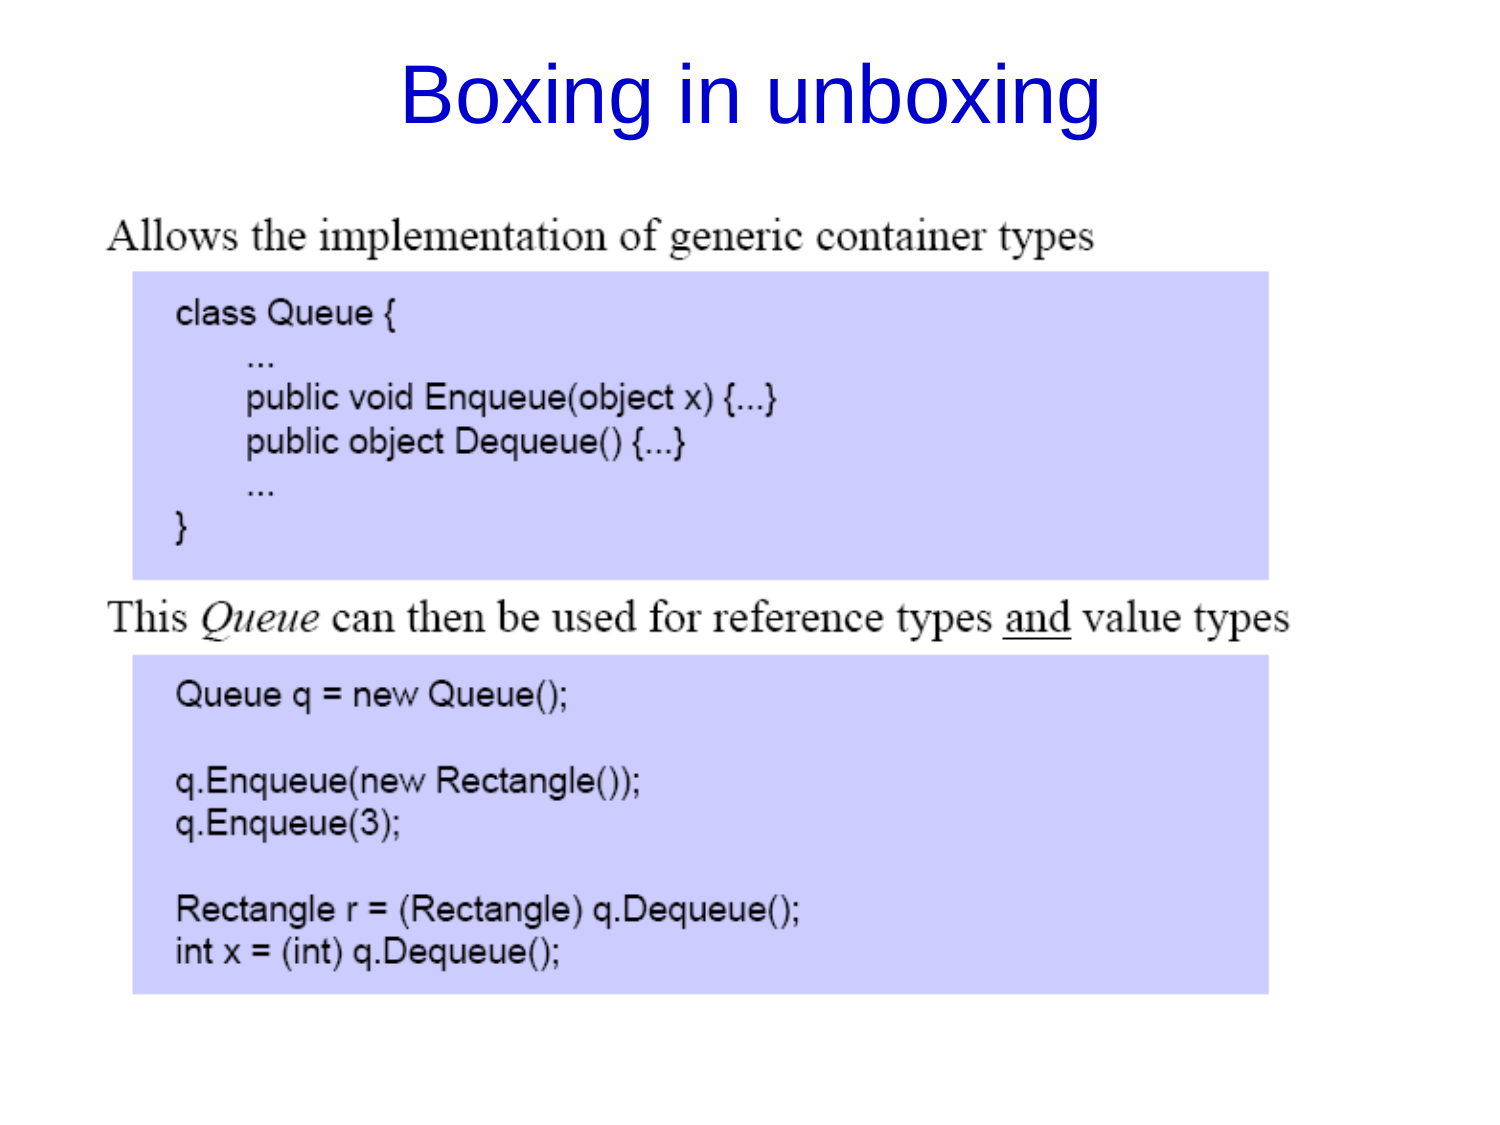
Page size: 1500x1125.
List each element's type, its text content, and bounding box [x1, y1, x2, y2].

title Boxing in unboxing [76, 30, 1427, 149]
text_box [41, 197, 1436, 1056]
